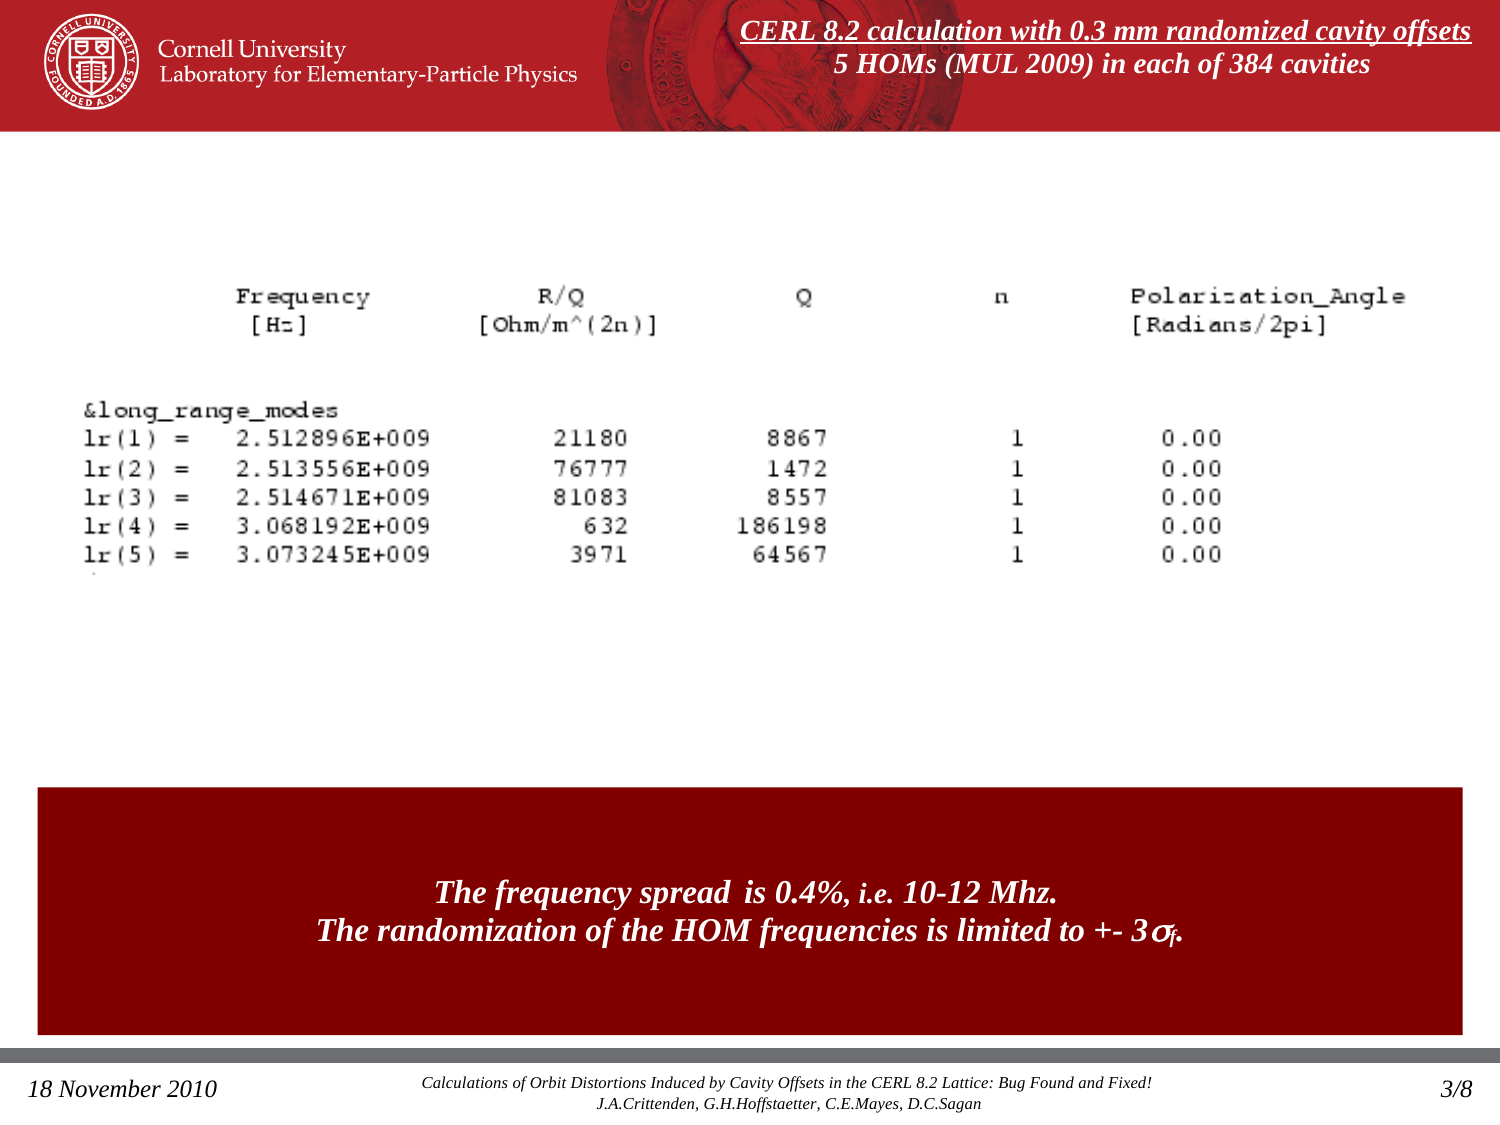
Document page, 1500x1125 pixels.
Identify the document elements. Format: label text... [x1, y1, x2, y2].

picture [75, 269, 1426, 575]
text_box The frequency spread is 0.4%, i.e. 10-12 Mhz. The randomization of the HOM frequencies is limited to +- 3sf. [37, 787, 1463, 1036]
text_box CERL 8.2 calculation with 0.3 mm randomized cavity offsets 5 HOMs (MUL 2009) in each of 384 cavities [712, 14, 1500, 113]
picture [0, 0, 1500, 132]
